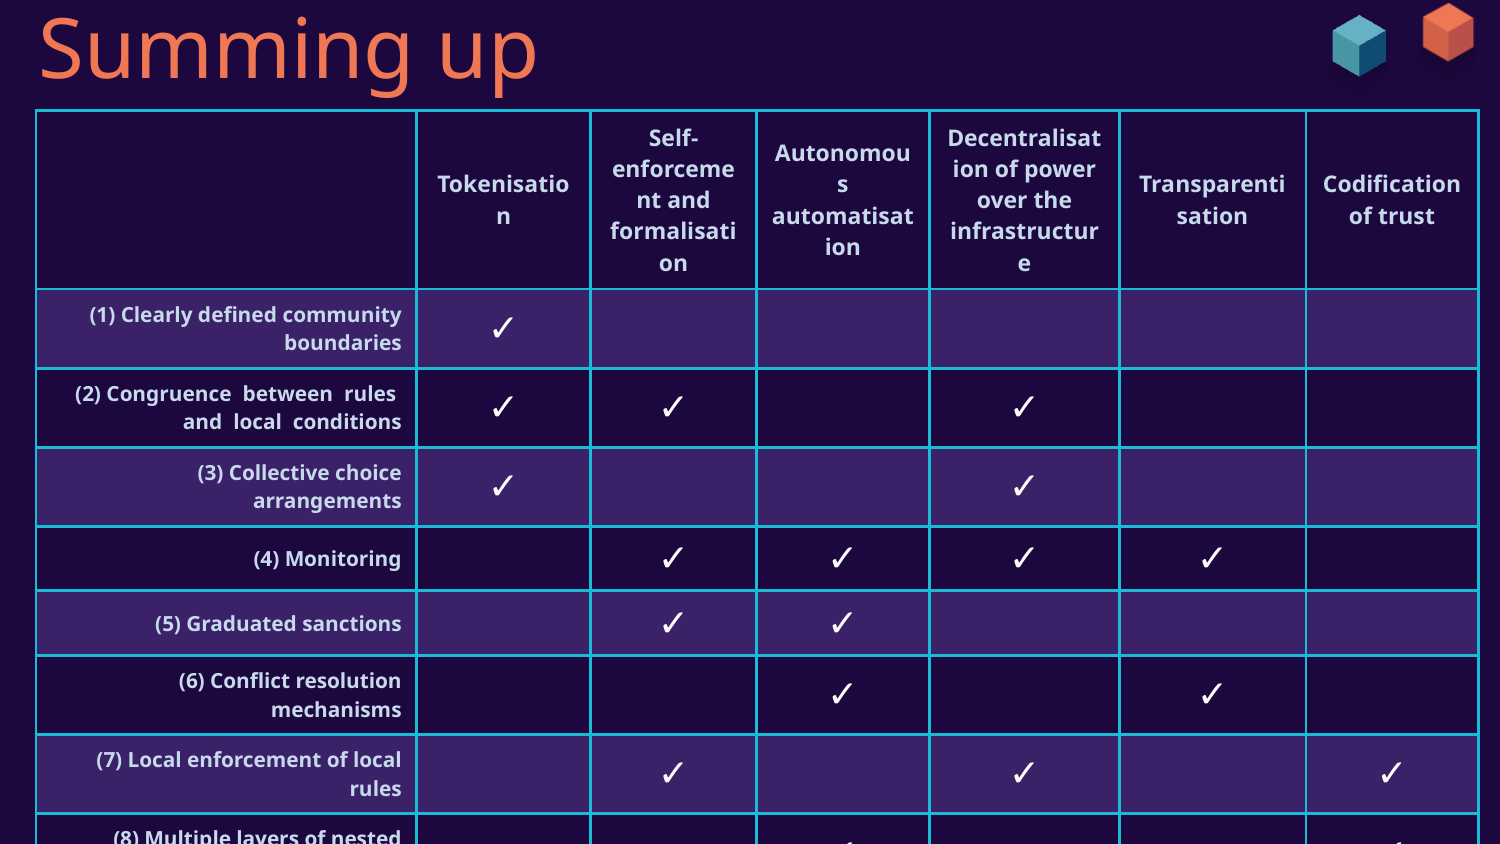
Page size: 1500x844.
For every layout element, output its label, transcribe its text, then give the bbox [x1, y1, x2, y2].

table_cell ✓ [931, 736, 1118, 812]
table_cell [592, 657, 755, 733]
table_cell ✓ [758, 815, 928, 844]
table_cell (2) Congruence between rules and local conditions [37, 370, 415, 446]
table_cell [418, 815, 589, 844]
table_cell [418, 528, 589, 589]
table_cell [758, 449, 928, 525]
table_cell [1121, 449, 1305, 525]
title Summing up [23, 4, 835, 111]
table_cell [1307, 370, 1477, 446]
table_header Codification of trust [1307, 112, 1477, 288]
table_header Tokenisation [418, 112, 589, 288]
table_cell [758, 370, 928, 446]
table_cell ✓ [931, 370, 1118, 446]
table_header Decentralisation of power over the infrastructure [931, 112, 1118, 288]
table_cell [1307, 657, 1477, 733]
table_cell [1307, 449, 1477, 525]
table_cell [592, 815, 755, 844]
table_cell [931, 657, 1118, 733]
table_cell [592, 449, 755, 525]
table_cell ✓ [418, 449, 589, 525]
table_cell [592, 290, 755, 367]
table_cell ✓ [592, 736, 755, 812]
table_cell [418, 592, 589, 654]
table_cell [418, 736, 589, 812]
table_cell (3) Collective choice arrangements [37, 449, 415, 525]
table_cell [1121, 290, 1305, 367]
table_cell (7) Local enforcement of local rules [37, 736, 415, 812]
table_cell ✓ [418, 370, 589, 446]
table_cell ✓ [931, 449, 1118, 525]
table_cell [1121, 736, 1305, 812]
table_cell ✓ [1307, 736, 1477, 812]
table_cell [1307, 290, 1477, 367]
table_cell ✓ [592, 528, 755, 589]
table_cell ✓ [418, 290, 589, 367]
table_cell [1121, 592, 1305, 654]
table_cell [1121, 815, 1305, 844]
table_cell [1121, 370, 1305, 446]
table_cell (4) Monitoring [37, 528, 415, 589]
table_cell [931, 290, 1118, 367]
table_cell [758, 736, 928, 812]
table_cell ✓ [592, 370, 755, 446]
table_cell ✓ [1121, 528, 1305, 589]
table_cell ✓ [592, 592, 755, 654]
table_cell ✓ [1307, 815, 1477, 844]
table_cell [1307, 592, 1477, 654]
table_cell [1307, 528, 1477, 589]
table_cell ✓ [1121, 657, 1305, 733]
table_header Autonomous automatisation [758, 112, 928, 288]
table_header [37, 112, 415, 288]
table_cell ✓ [758, 657, 928, 733]
picture [1306, 0, 1500, 98]
table_cell [931, 815, 1118, 844]
table_cell (8) Multiple layers of nested enterprises [37, 815, 415, 844]
table_header Transparentisation [1121, 112, 1305, 288]
table_cell [931, 592, 1118, 654]
table_cell ✓ [758, 528, 928, 589]
table_cell ✓ [758, 592, 928, 654]
table_cell (1) Clearly defined community boundaries [37, 290, 415, 367]
table_cell [758, 290, 928, 367]
table_header Self-enforcement and formalisation [592, 112, 755, 288]
table_cell (6) Conflict resolution mechanisms [37, 657, 415, 733]
table_cell (5) Graduated sanctions [37, 592, 415, 654]
table_cell [418, 657, 589, 733]
table_cell ✓ [931, 528, 1118, 589]
